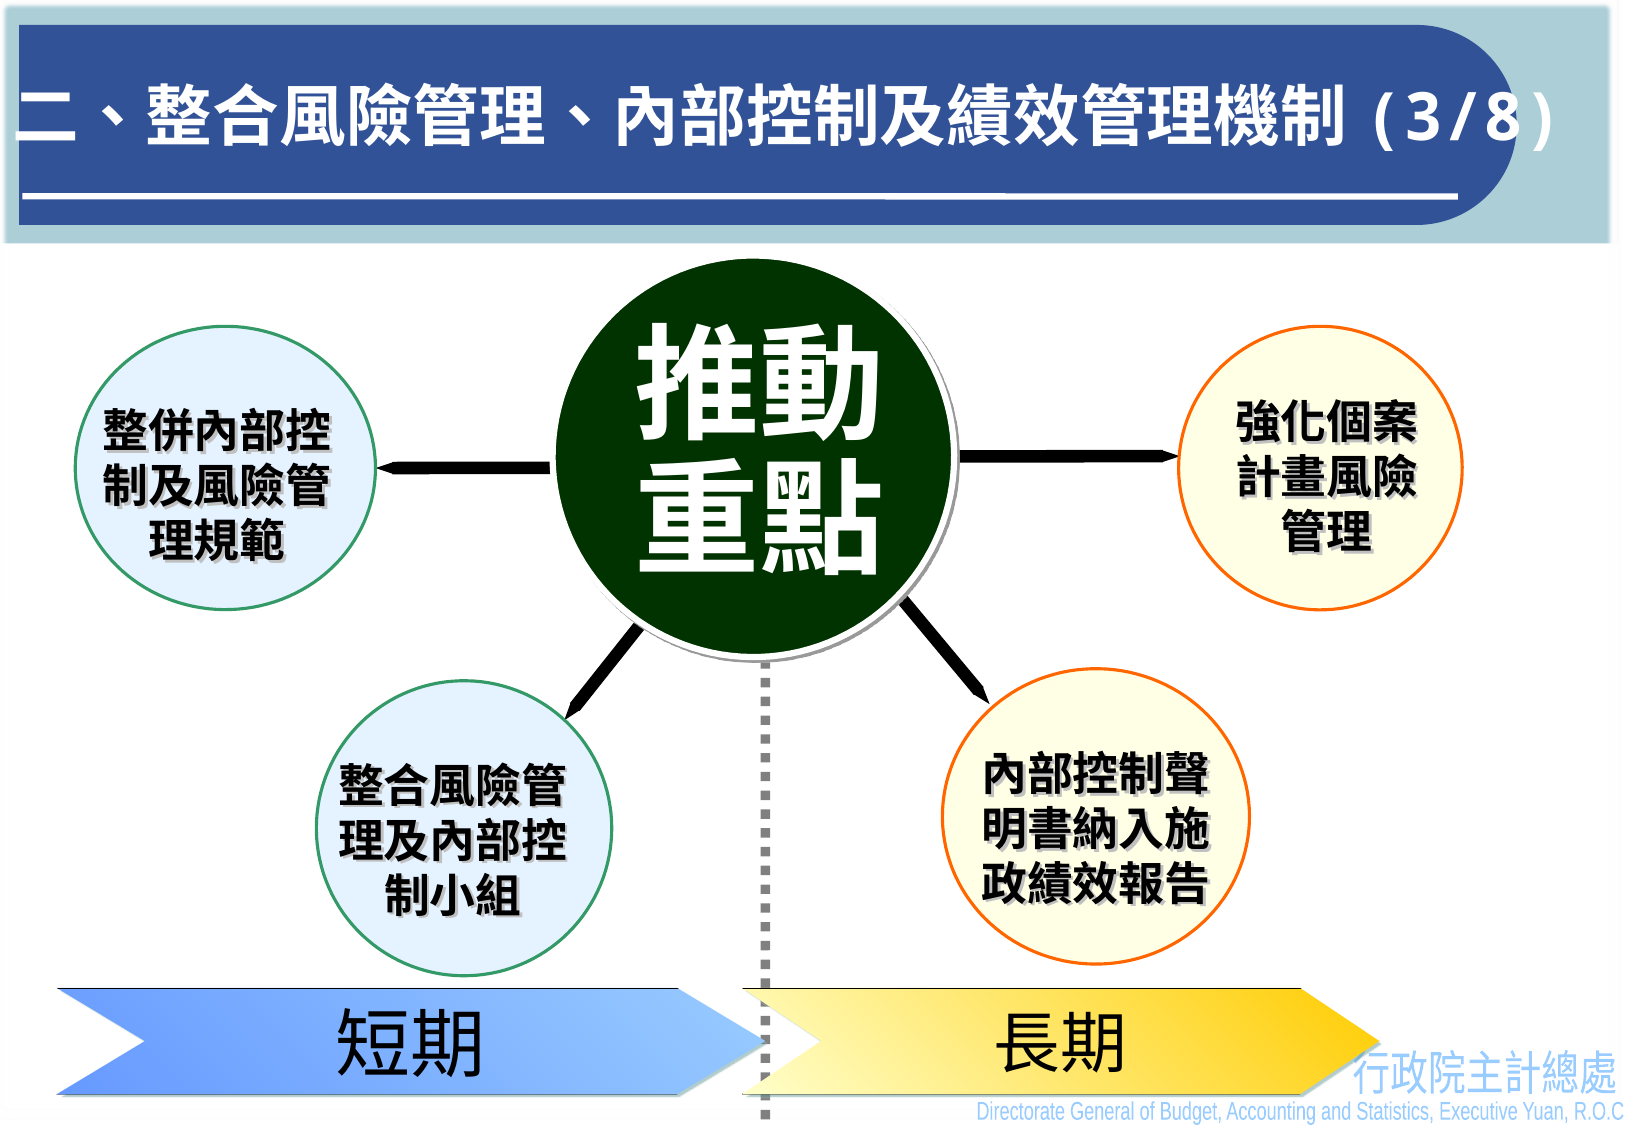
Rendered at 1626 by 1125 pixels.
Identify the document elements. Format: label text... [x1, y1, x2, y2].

text_box [339, 680, 612, 907]
text_box [611, 255, 896, 314]
text_box [1216, 565, 1424, 610]
text_box [942, 668, 1250, 896]
text_box 整合風險管理及內部控制小組 [316, 749, 589, 929]
text_box 整併內部控制及風險管理規範 [87, 394, 347, 574]
text_box [1178, 390, 1202, 547]
text_box [1451, 412, 1463, 524]
text_box 短期 [56, 987, 766, 1095]
text_box [125, 574, 325, 610]
text_box 二、整合風險管理、內部控制及績效管理機制(3/8) [0, 66, 1613, 161]
text_box [612, 599, 895, 658]
text_box [75, 413, 87, 523]
text_box 內部控制聲明書納入施政績效報告 [966, 737, 1226, 917]
text_box 推動 重點 [517, 314, 1002, 599]
text_box 長期 [741, 987, 1380, 1095]
text_box 強化個案計畫風險管理 [1202, 385, 1451, 565]
text_box [97, 326, 376, 551]
text_box [1205, 326, 1436, 385]
text_box [356, 929, 572, 976]
text_box [983, 917, 1209, 965]
